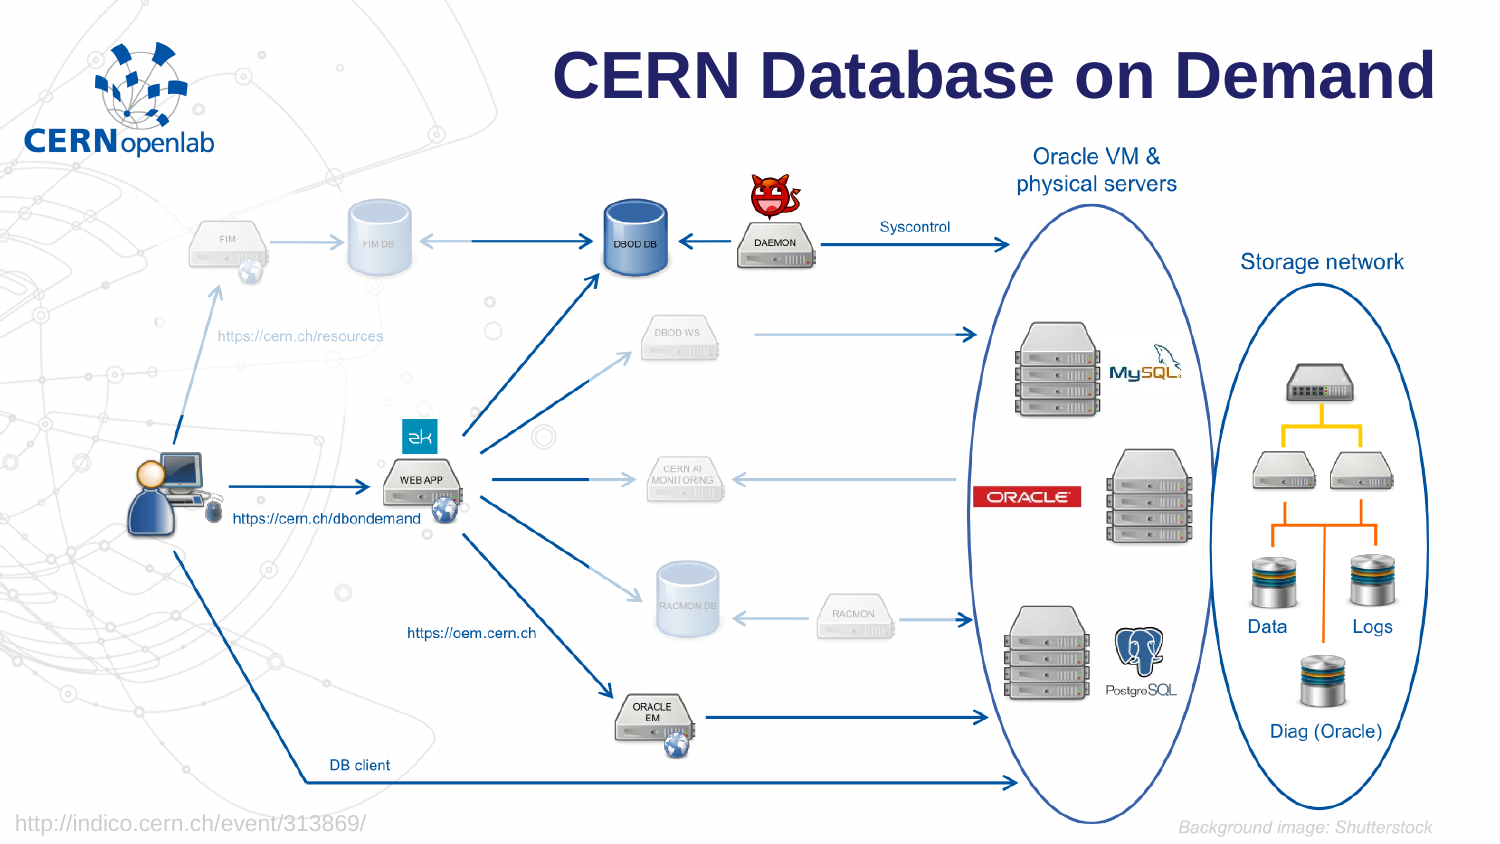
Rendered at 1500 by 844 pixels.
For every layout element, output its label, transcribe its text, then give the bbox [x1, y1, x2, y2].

text_box http://indico.cern.ch/event/313869/ [0, 803, 382, 844]
text_box [157, 192, 472, 416]
picture [0, 0, 1500, 844]
text_box [589, 297, 956, 664]
title CERN Database on Demand [258, 1, 1453, 142]
